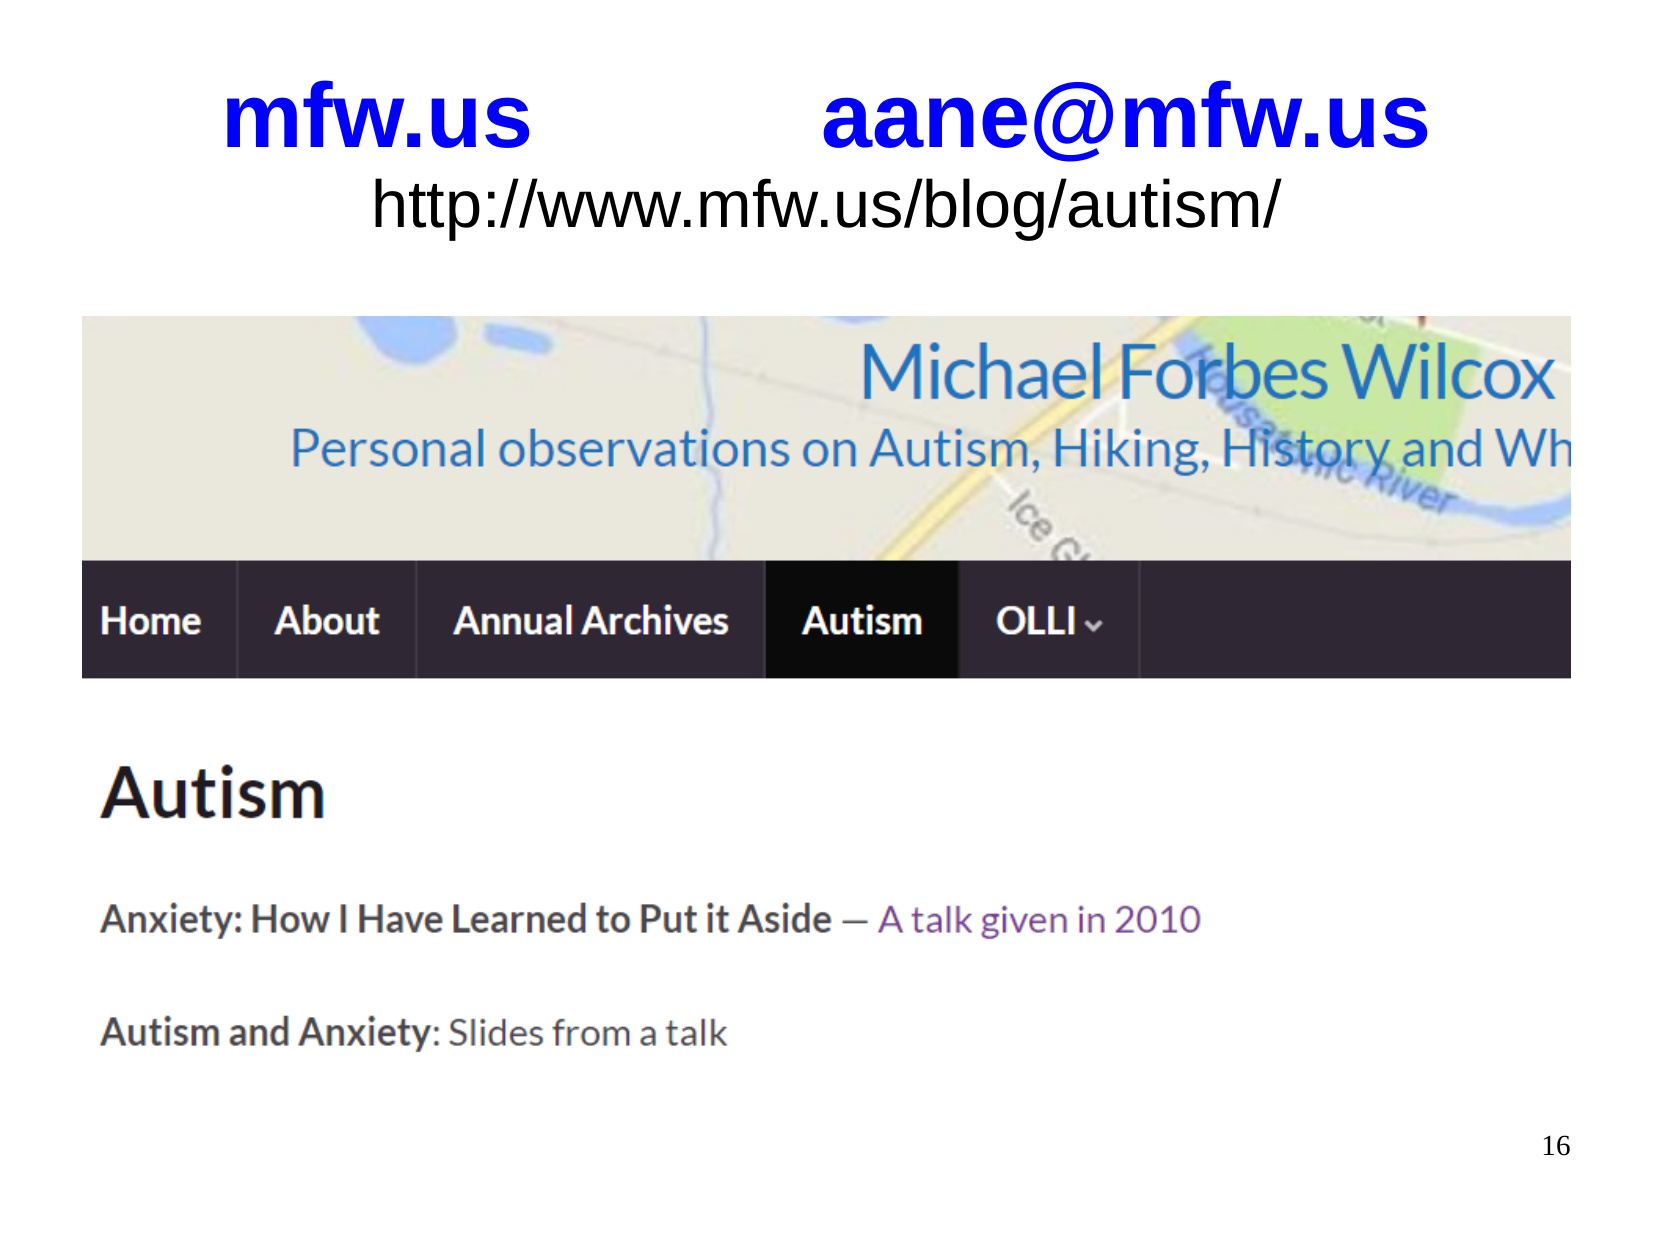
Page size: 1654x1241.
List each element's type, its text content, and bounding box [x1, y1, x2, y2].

title mfw.us aane@mfw.us http://www.mfw.us/blog/autism/ [82, 49, 1571, 257]
picture [82, 316, 1571, 1082]
